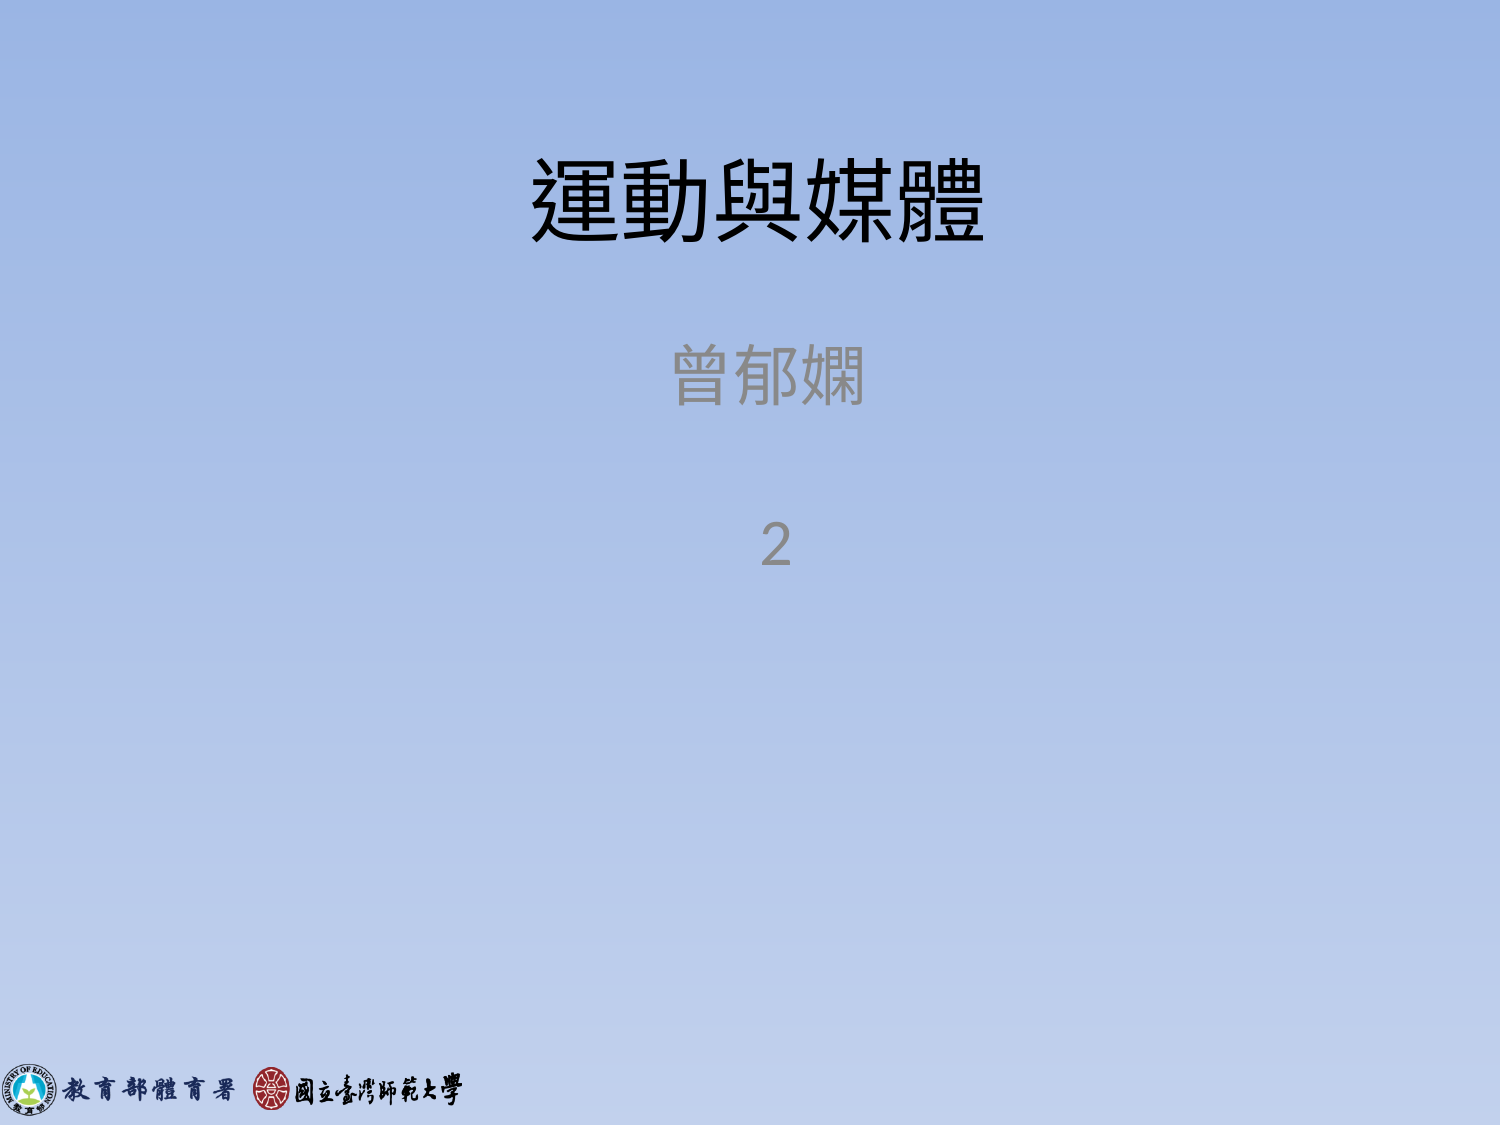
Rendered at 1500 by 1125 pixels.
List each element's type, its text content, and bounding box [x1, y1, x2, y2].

title 運動與媒體 [121, 78, 1397, 320]
subtitle 曾郁嫻 [242, 326, 1293, 433]
picture [0, 1051, 243, 1125]
picture [253, 1067, 462, 1110]
text_box 2 [251, 491, 1302, 598]
